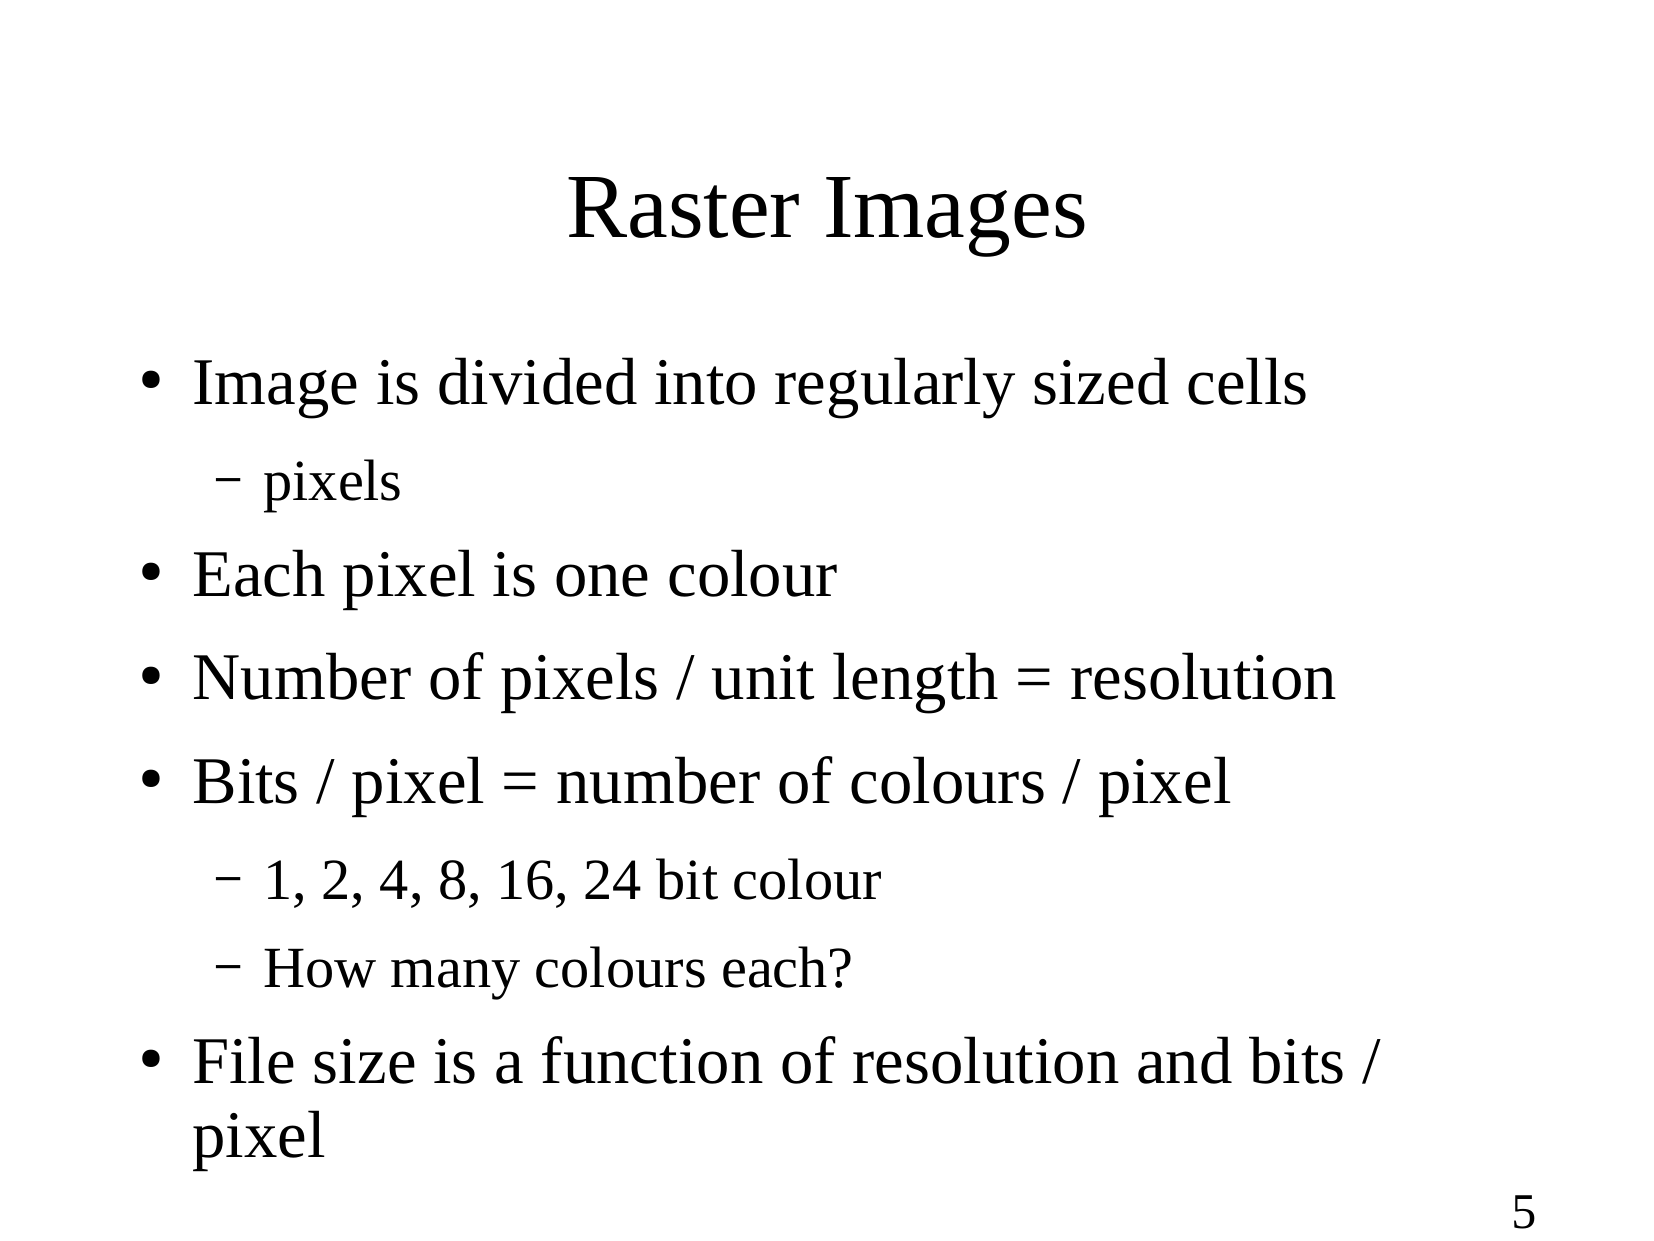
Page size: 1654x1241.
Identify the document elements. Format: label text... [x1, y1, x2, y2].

list Image is divided into regularly sized cells pixels Each pixel is one colour Number of pixels / unit length = resolution Bits / pixel = number of colours / pixel 1, 2, 4, 8, 16, 24 bit colour How many colours each? File size is a function of resolution and bits / pixel [121, 344, 1534, 1175]
title Raster Images [121, 102, 1534, 311]
text_box <number> [1511, 1183, 1654, 1241]
